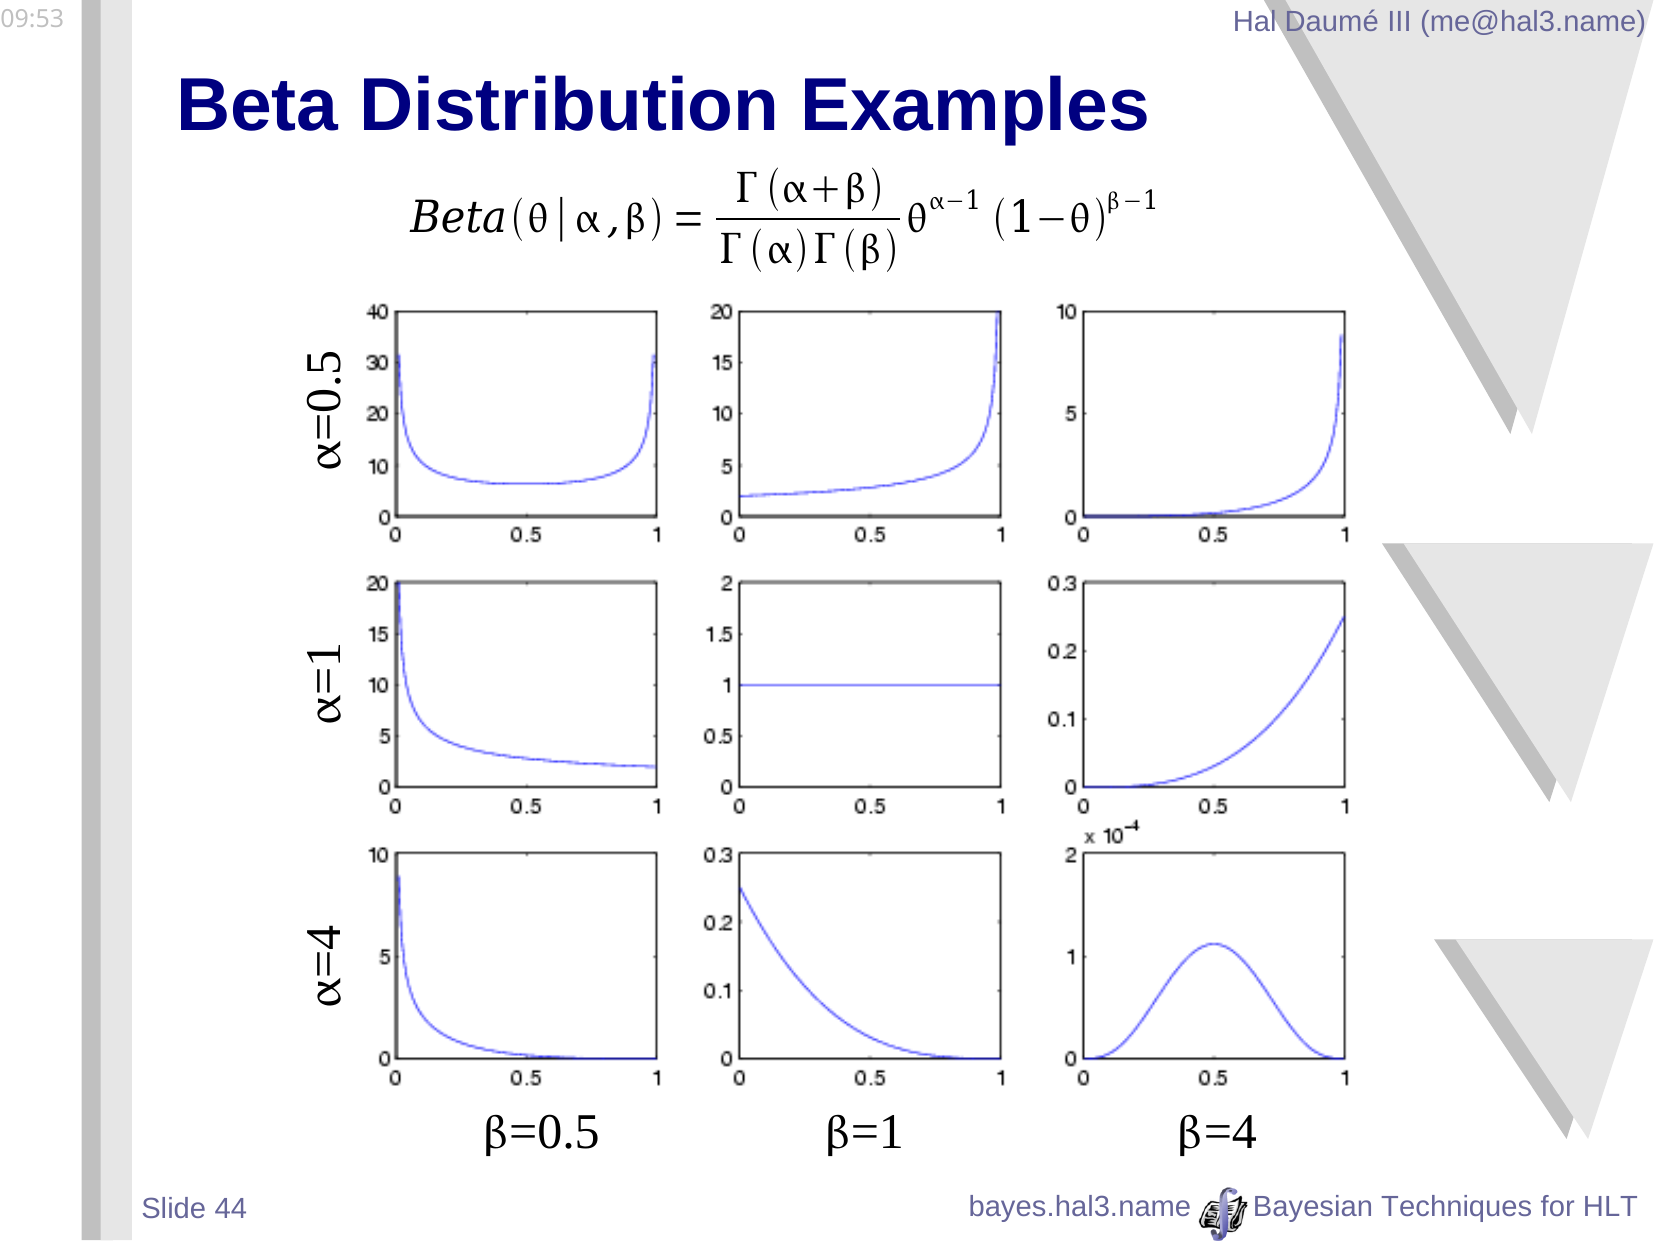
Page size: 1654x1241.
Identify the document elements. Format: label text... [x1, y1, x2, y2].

text_box =0.5 [483, 1101, 603, 1163]
title Beta Distribution Examples [176, 44, 1509, 166]
text_box =1 [825, 1101, 907, 1163]
picture [1198, 1186, 1248, 1241]
text_box =4 [293, 924, 355, 1009]
picture [365, 292, 1359, 1090]
text_box =4 [1177, 1101, 1260, 1163]
text_box =0.5 [293, 349, 355, 472]
chart [404, 161, 1165, 278]
text_box =1 [293, 641, 355, 726]
